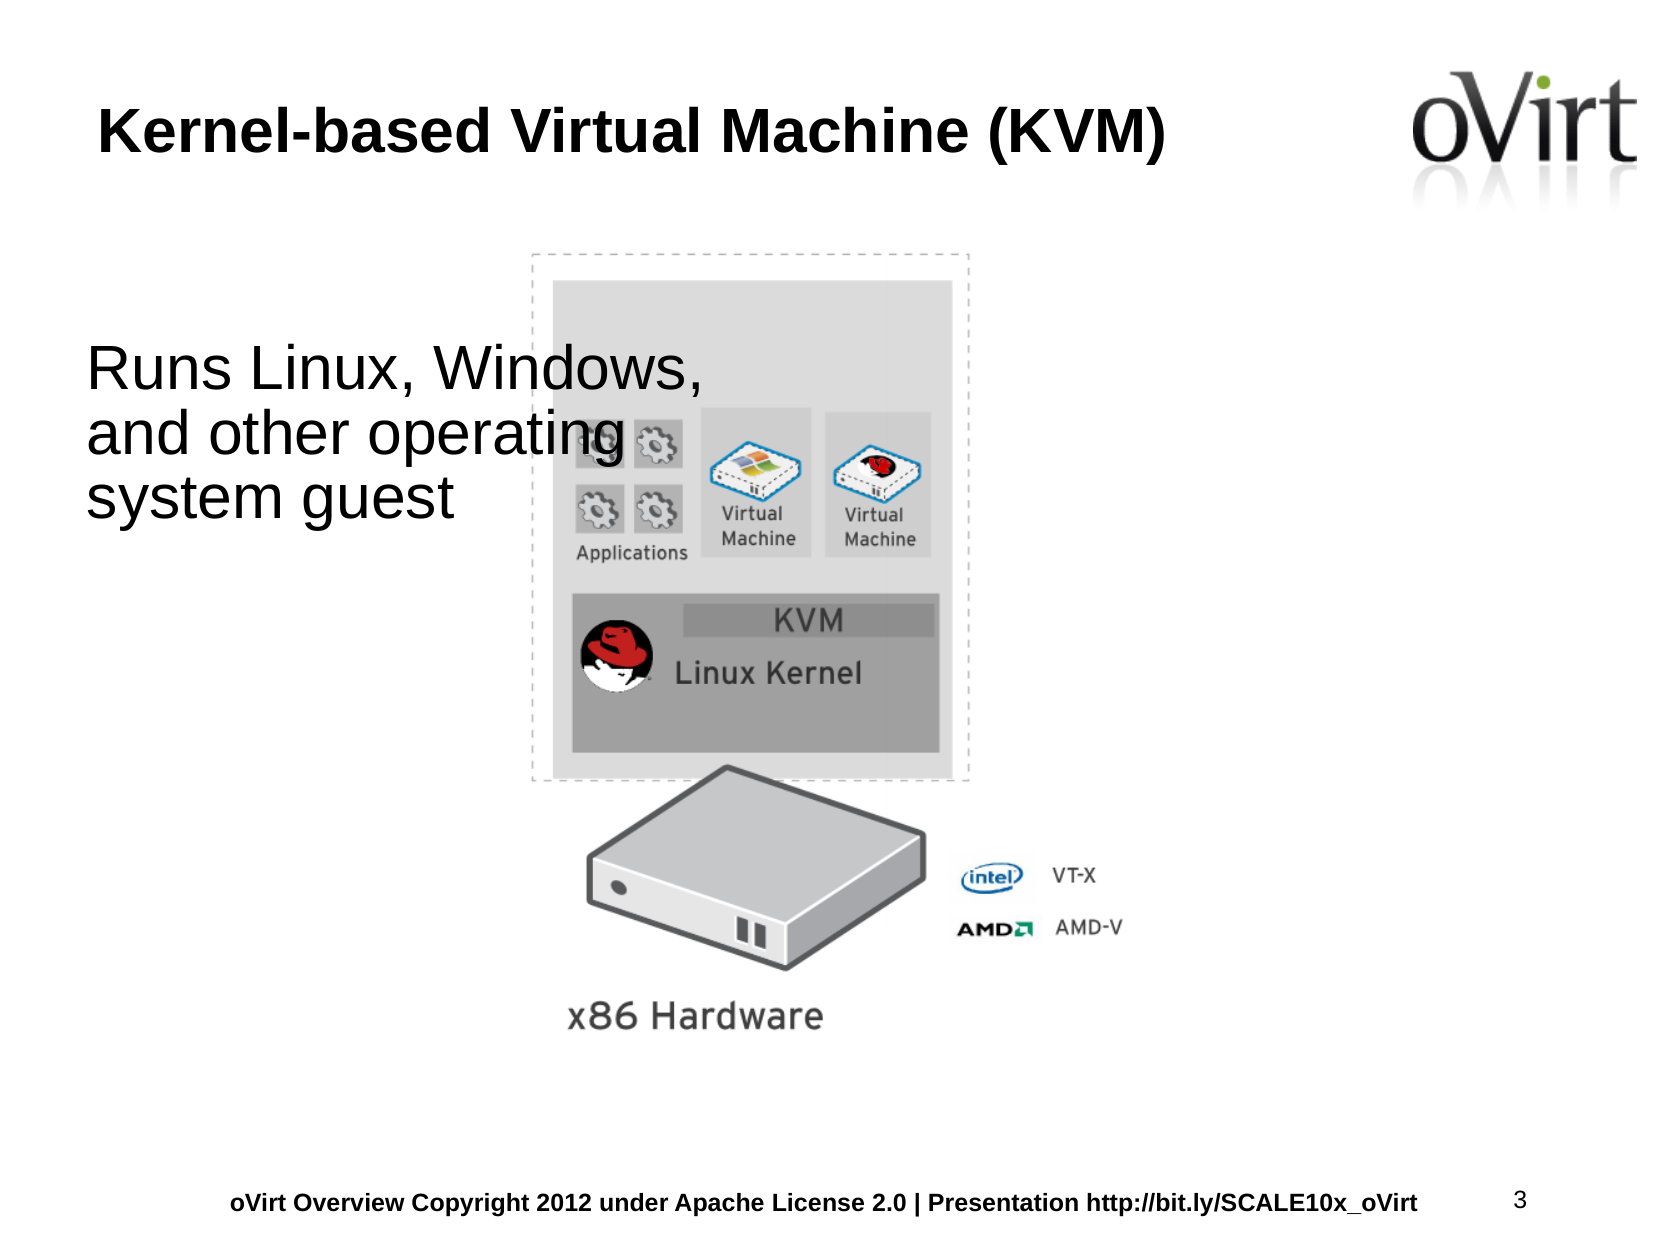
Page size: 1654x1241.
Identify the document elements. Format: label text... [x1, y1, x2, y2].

picture [1571, 63, 1637, 212]
list Runs Linux, Windows, and other operating system guest [86, 337, 814, 563]
title Kernel-based Virtual Machine (KVM) [82, 29, 1571, 233]
picture [448, 244, 1520, 1039]
